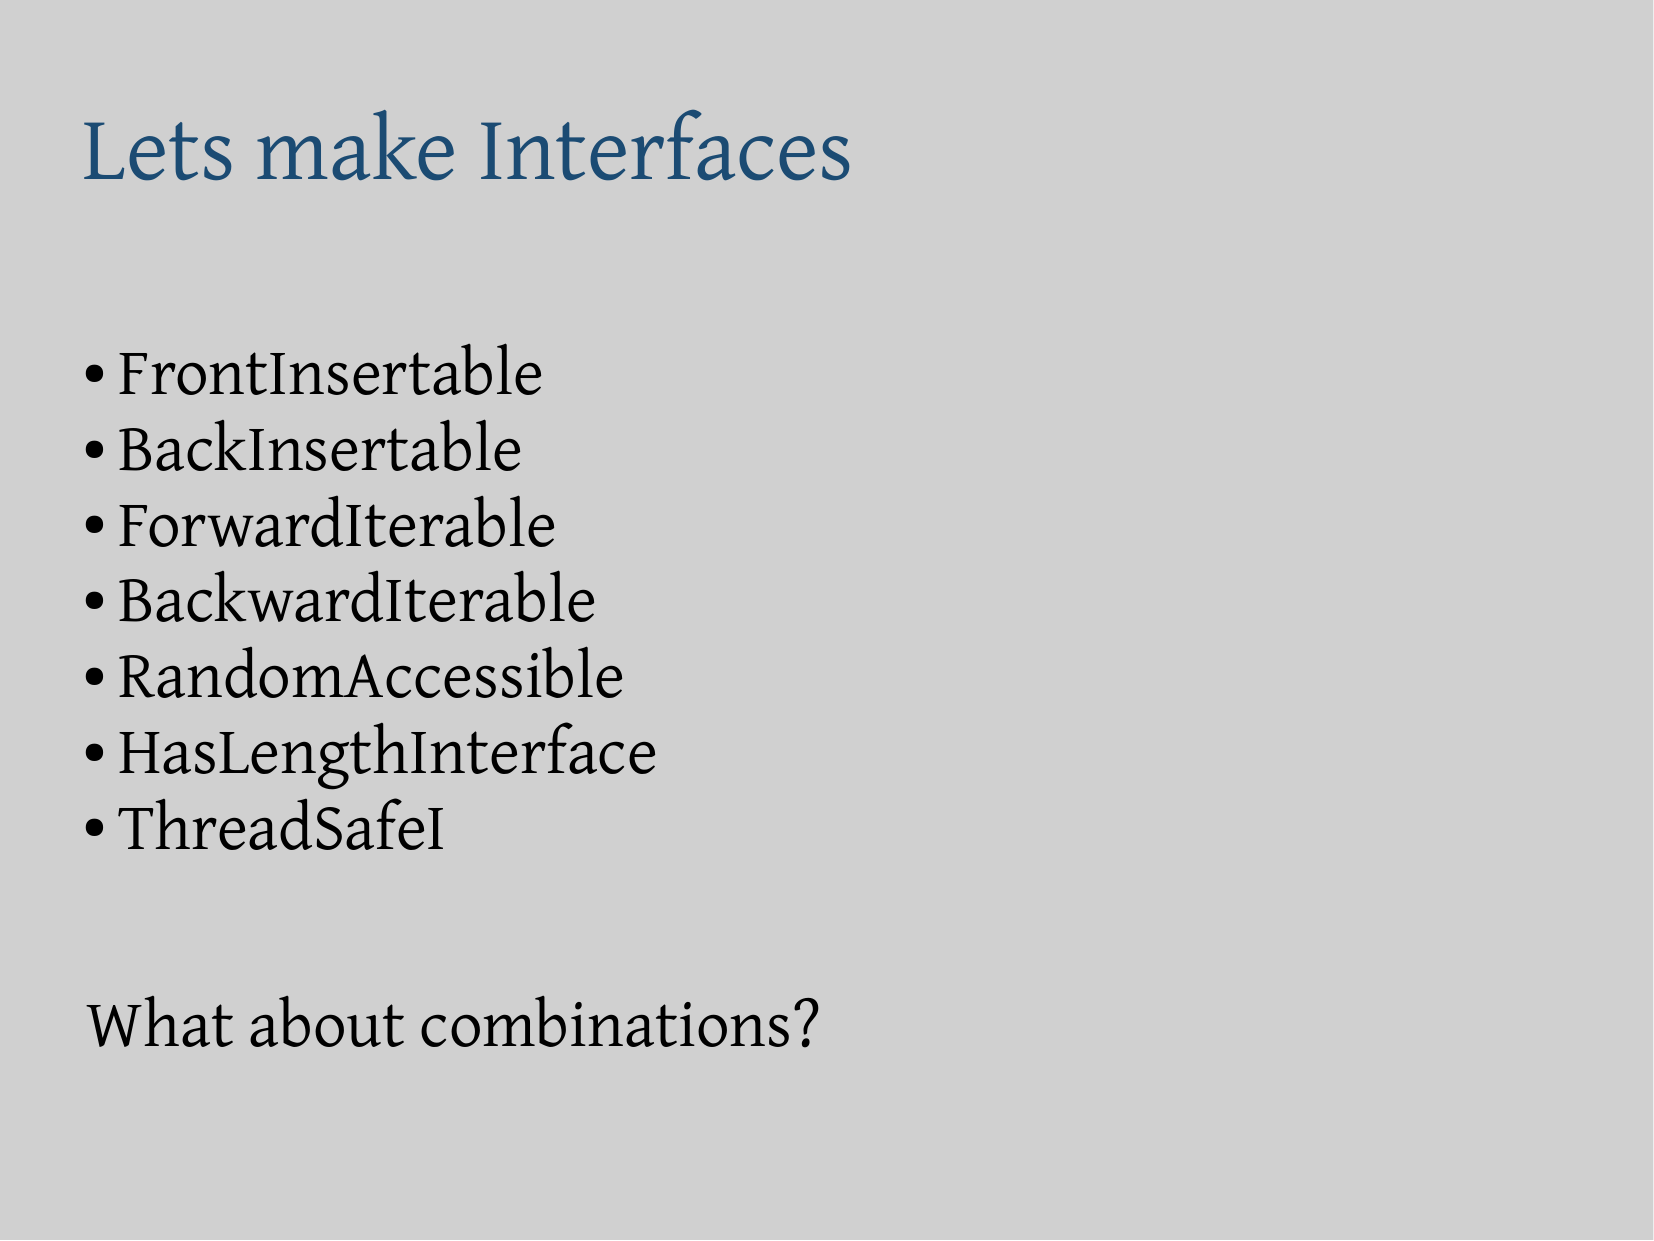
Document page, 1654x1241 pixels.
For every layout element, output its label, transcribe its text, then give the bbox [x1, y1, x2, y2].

text_box What about combinations? [86, 945, 1576, 1111]
title Lets make Interfaces [82, 49, 1571, 257]
subtitle FrontInsertable BackInsertable ForwardIterable BackwardIterable RandomAccessible HasLengthInterface ThreadSafeI [82, 290, 1571, 916]
